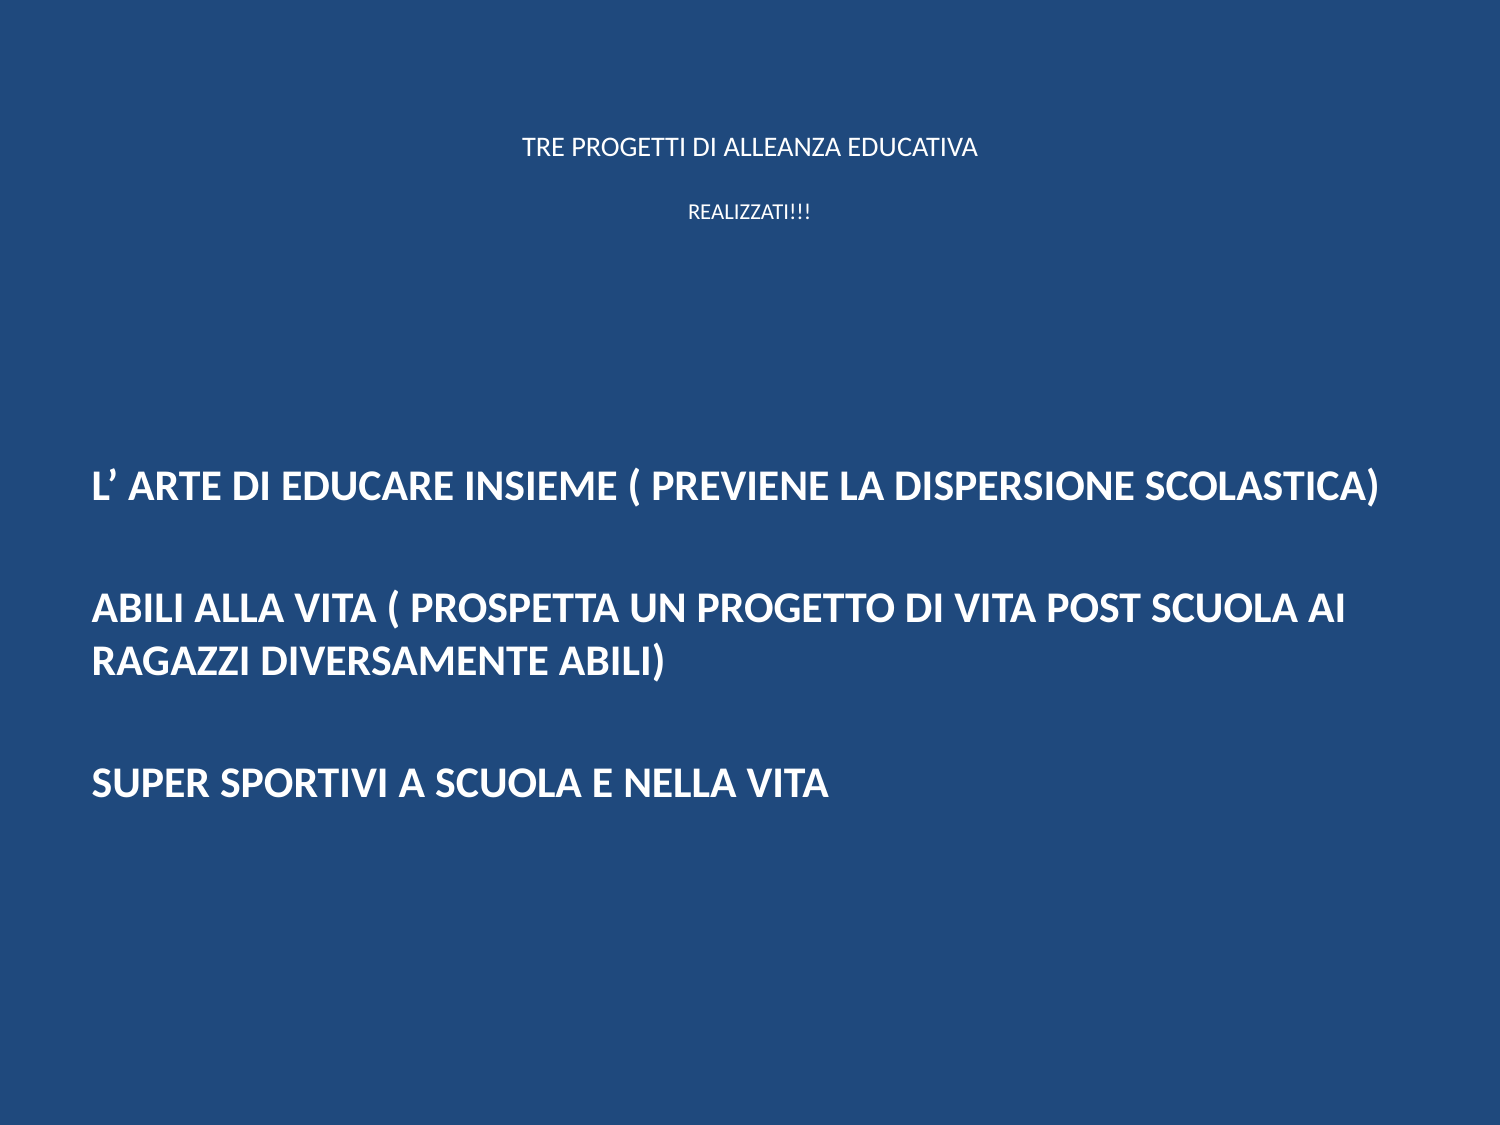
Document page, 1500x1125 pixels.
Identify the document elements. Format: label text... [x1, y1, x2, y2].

list L’ ARTE DI EDUCARE INSIEME ( PREVIENE LA DISPERSIONE SCOLASTICA) ABILI ALLA VITA ( PROSPETTA UN PROGETTO DI VITA POST SCUOLA AI RAGAZZI DIVERSAMENTE ABILI) SUPER SPORTIVI A SCUOLA E NELLA VITA [76, 267, 1427, 1010]
title TRE PROGETTI DI ALLEANZA EDUCATIVA REALIZZATI!!! [75, 45, 1425, 233]
